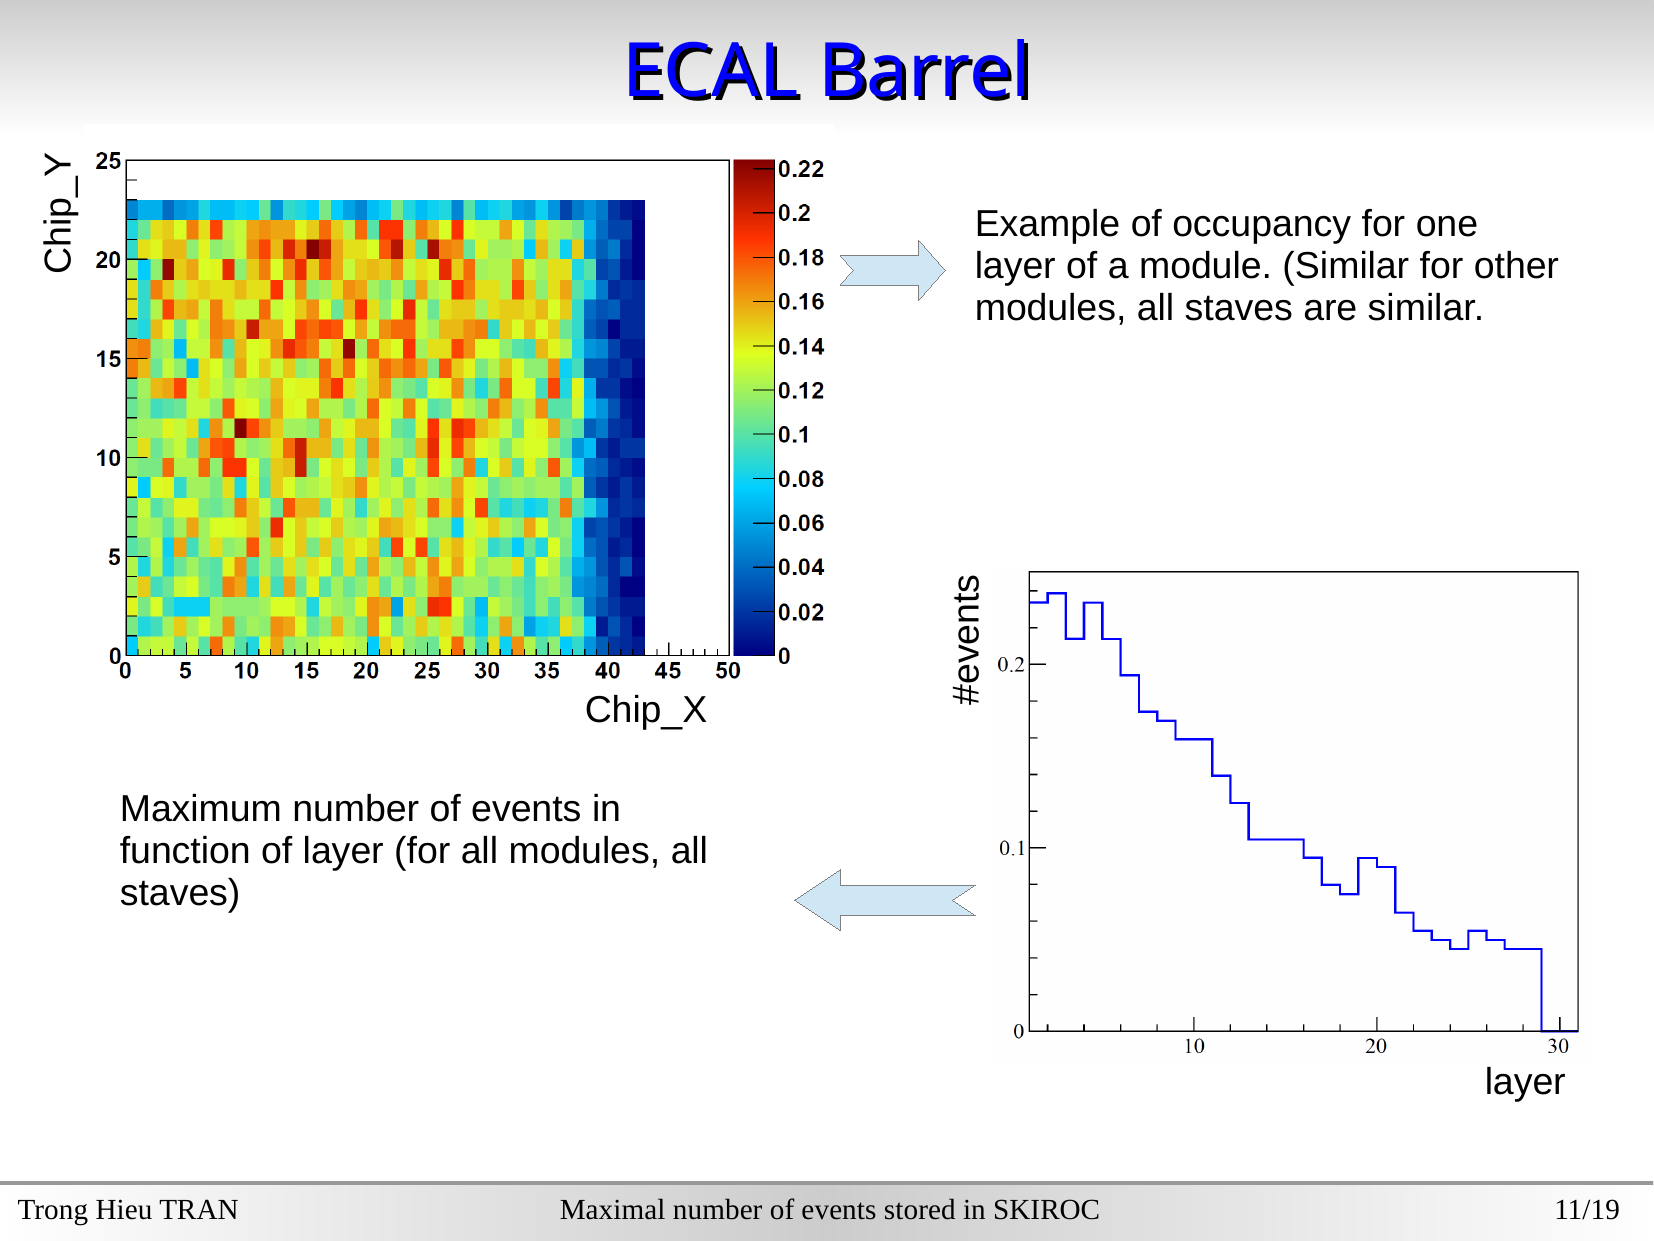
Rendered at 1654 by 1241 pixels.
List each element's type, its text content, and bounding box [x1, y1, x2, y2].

text_box Maximum number of events in function of layer (for all modules, all staves) [105, 780, 766, 921]
text_box Example of occupancy for one layer of a module. (Similar for other modules, all staves are similar. [960, 195, 1576, 336]
text_box Chip_Y [29, 79, 87, 290]
picture [990, 563, 1591, 1066]
title ECAL Barrel [0, 0, 1654, 136]
text_box Chip_X [570, 681, 781, 739]
picture [83, 124, 834, 691]
text_box #events [937, 495, 995, 721]
text_box [840, 240, 946, 301]
text_box [794, 869, 976, 931]
text_box layer [1470, 1053, 1591, 1111]
